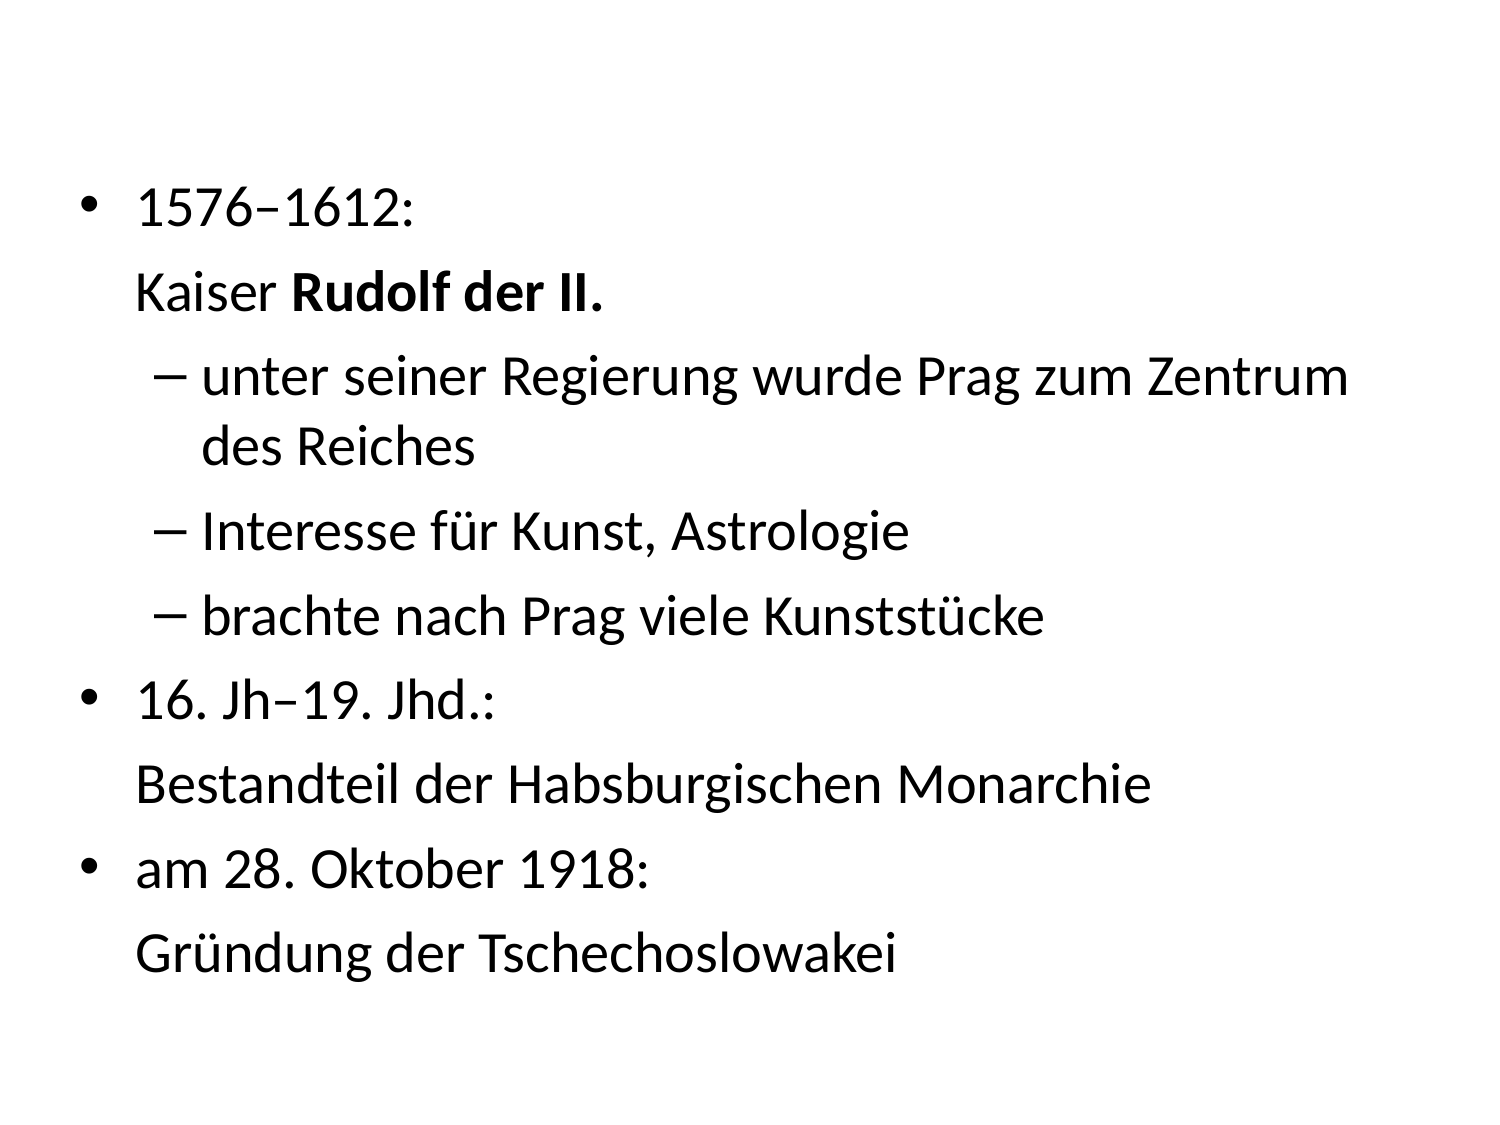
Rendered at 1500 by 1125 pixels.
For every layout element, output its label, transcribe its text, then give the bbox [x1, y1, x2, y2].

list 1576–1612: Kaiser Rudolf der II. unter seiner Regierung wurde Prag zum Zentrum des Reiches Interesse für Kunst, Astrologie brachte nach Prag viele Kunststücke 16. Jh–19. Jhd.: Bestandteil der Habsburgischen Monarchie am 28. Oktober 1918: Gründung der Tschechoslowakei [64, 160, 1415, 1047]
